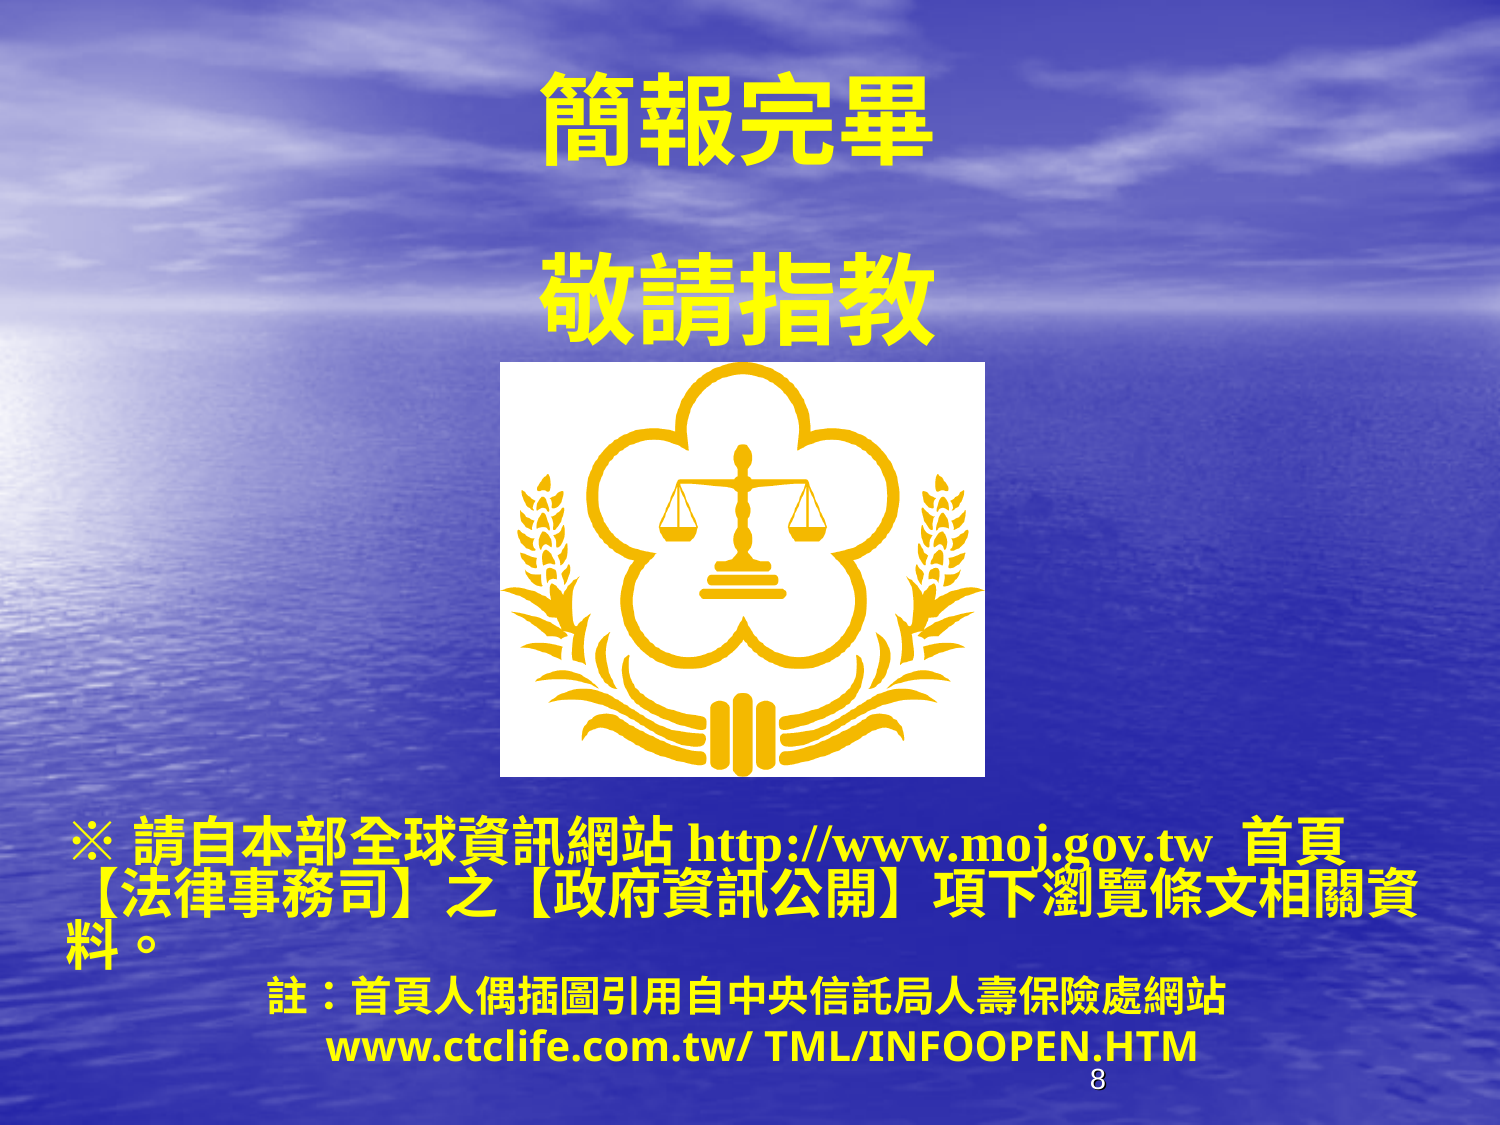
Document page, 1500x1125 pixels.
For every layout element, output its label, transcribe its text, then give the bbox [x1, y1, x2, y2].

text_box 簡報完畢 敬請指教 [387, 50, 1088, 366]
text_box [1074, 1024, 1426, 1103]
text_box ※請自本部全球資訊網站http://www.moj.gov.tw 首頁【法律事務司】之【政府資訊公開】項下瀏覽條文相關資料。 [50, 812, 1438, 932]
picture [500, 366, 985, 777]
text_box 註：首頁人偶插圖引用自中央信託局人壽保險處網站 www.ctclife.com.tw/ TML/INFOOPEN.HTM [225, 962, 1300, 1078]
